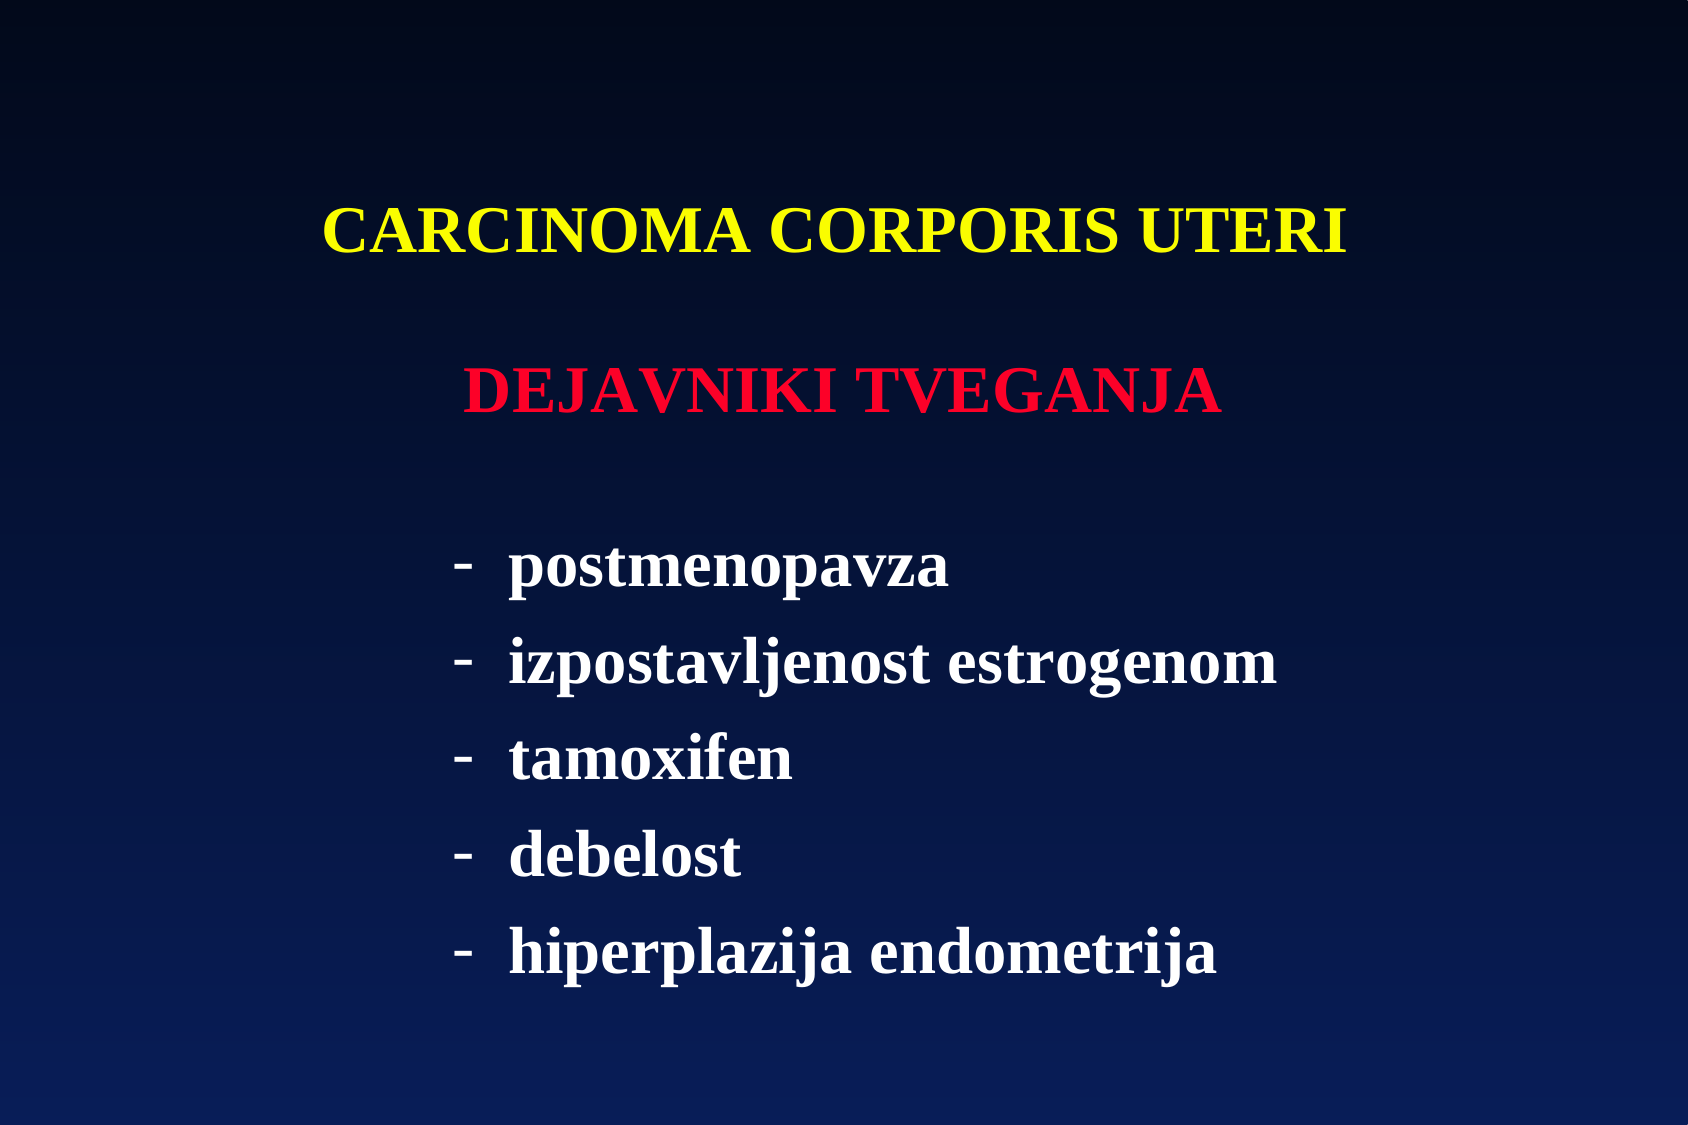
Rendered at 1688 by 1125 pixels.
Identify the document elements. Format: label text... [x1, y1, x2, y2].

title CARCINOMA CORPORIS UTERI DEJAVNIKI TVEGANJA [0, 137, 1688, 475]
list postmenopavza izpostavljenost estrogenom tamoxifen debelost hiperplazija endometrija [437, 512, 1413, 1013]
